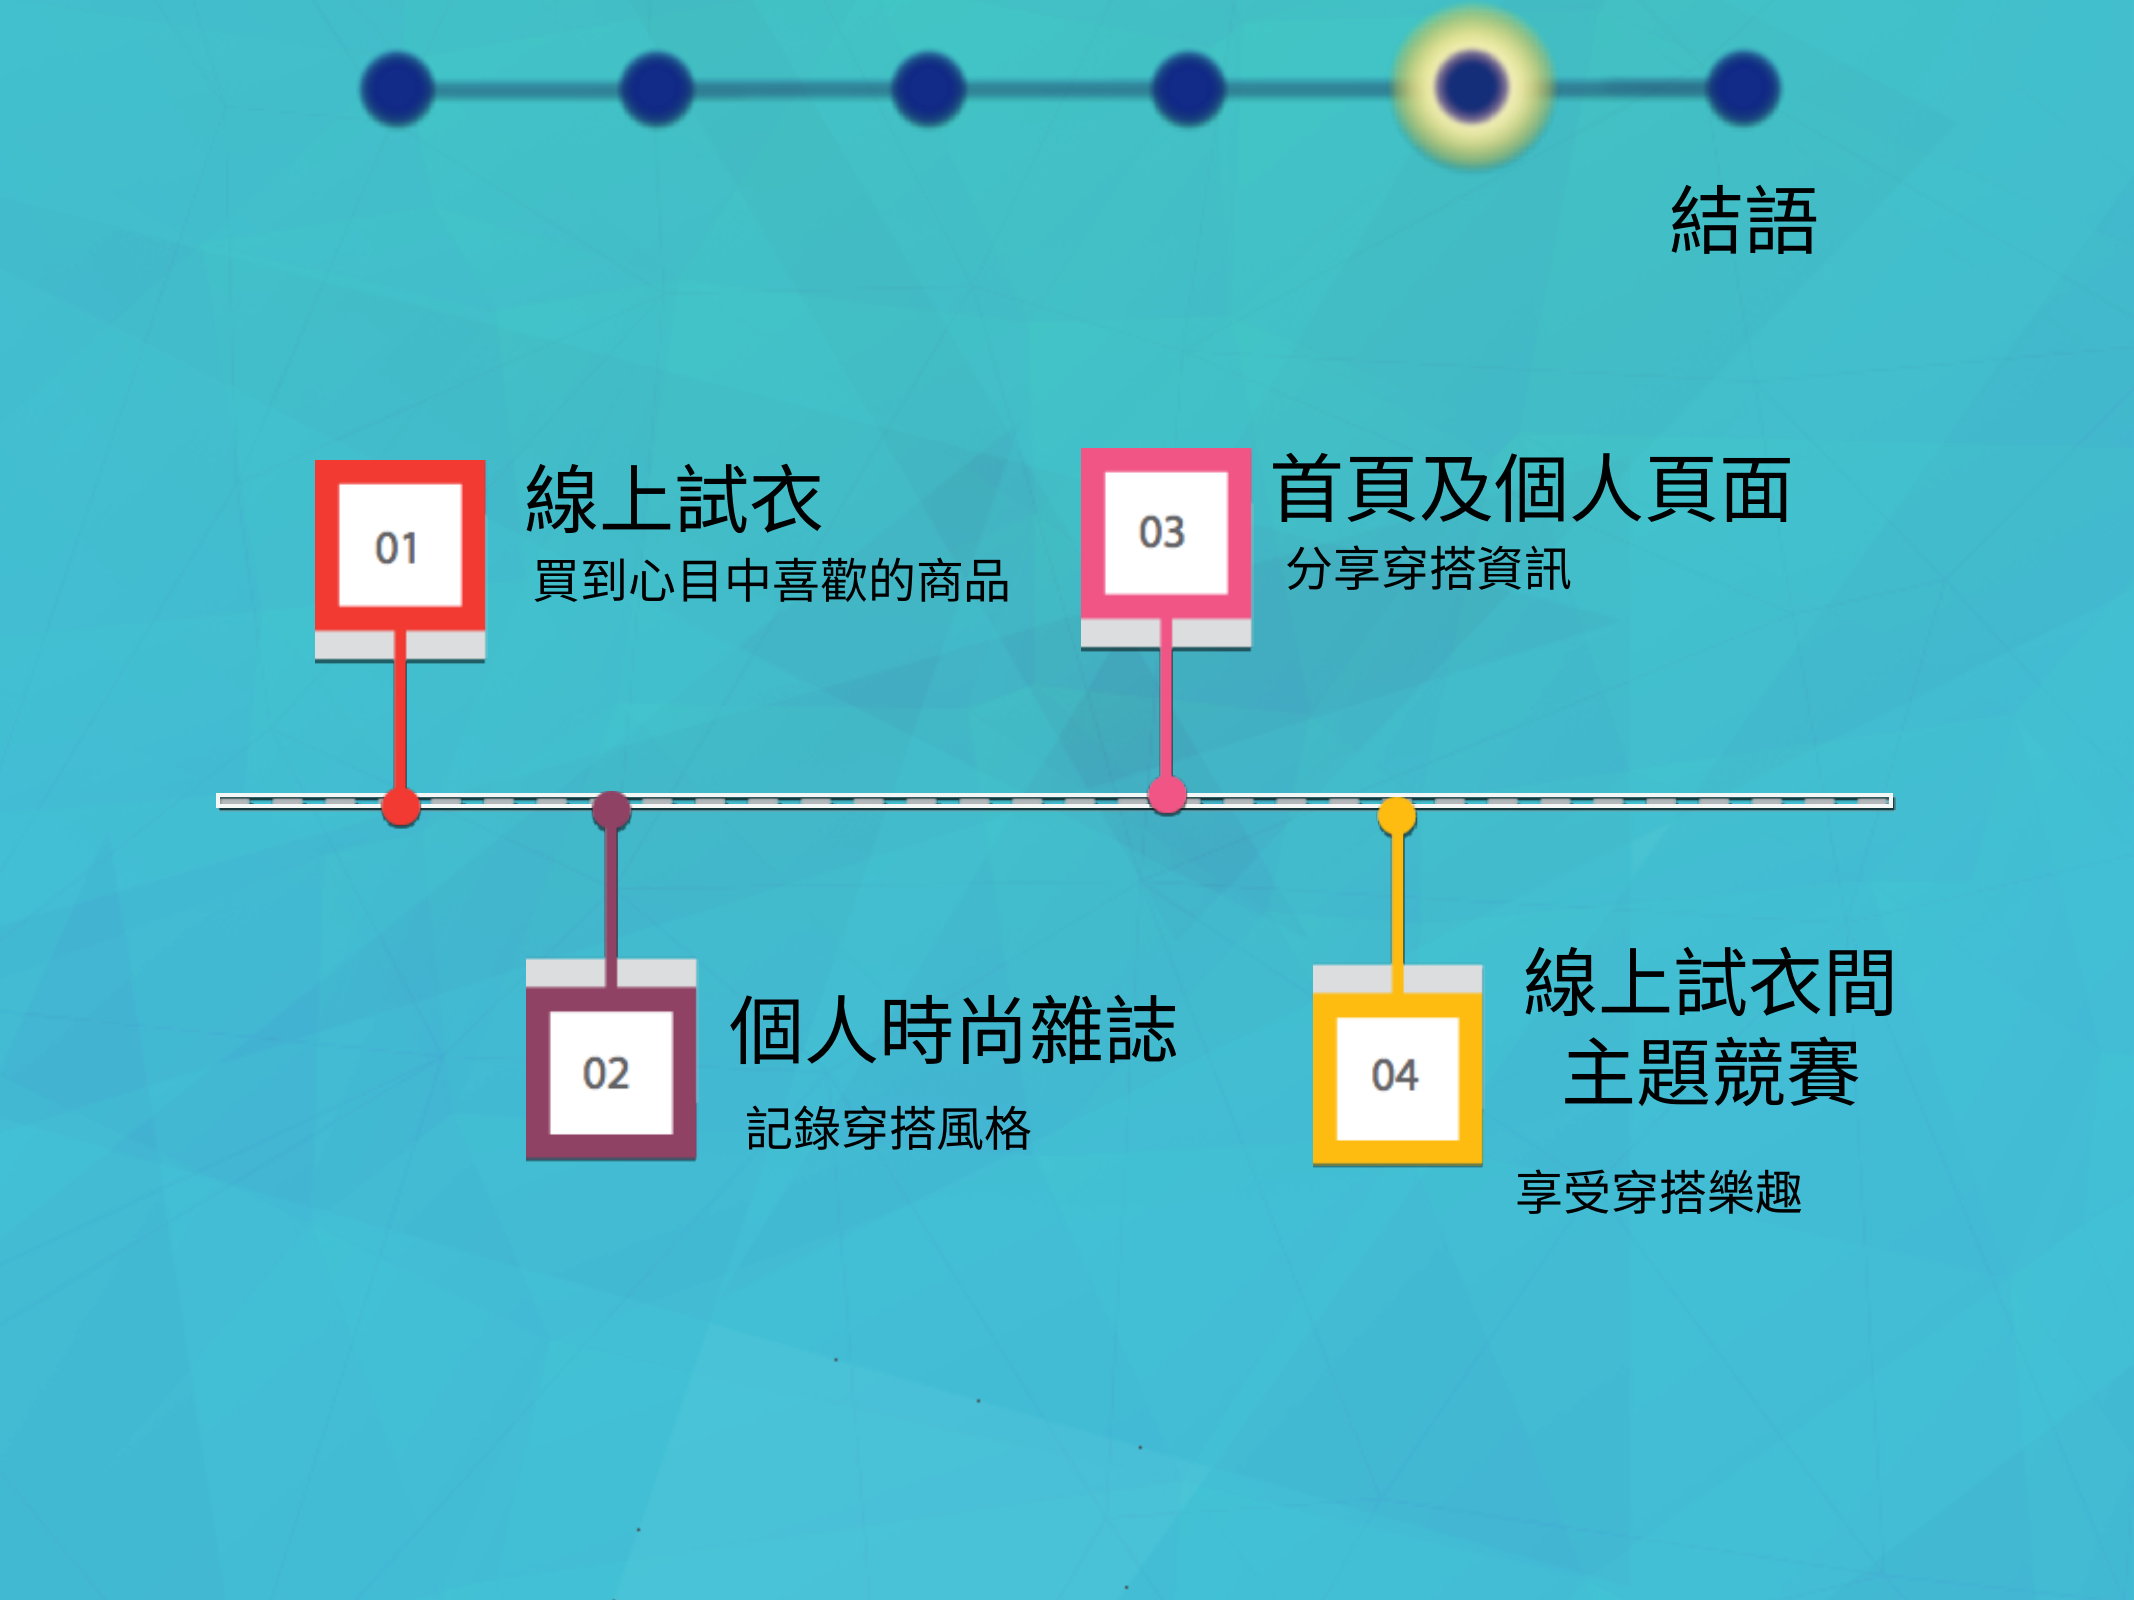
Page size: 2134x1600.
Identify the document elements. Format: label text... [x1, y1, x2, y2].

text_box 買到心目中喜歡的商品 [524, 542, 1021, 616]
text_box 線上試衣 [516, 444, 833, 551]
text_box 享受穿搭樂趣 [1507, 1154, 1812, 1229]
text_box 分享穿搭資訊 [1277, 530, 1582, 605]
picture [0, 0, 2134, 1600]
text_box 首頁及個人頁面 [1261, 433, 1803, 539]
text_box 個人時尚雜誌 [721, 975, 1188, 1082]
text_box 結語 [1661, 166, 1828, 272]
text_box 線上試衣間 主題競賽 [1516, 927, 1907, 1124]
text_box 記錄穿搭風格 [737, 1090, 1042, 1164]
